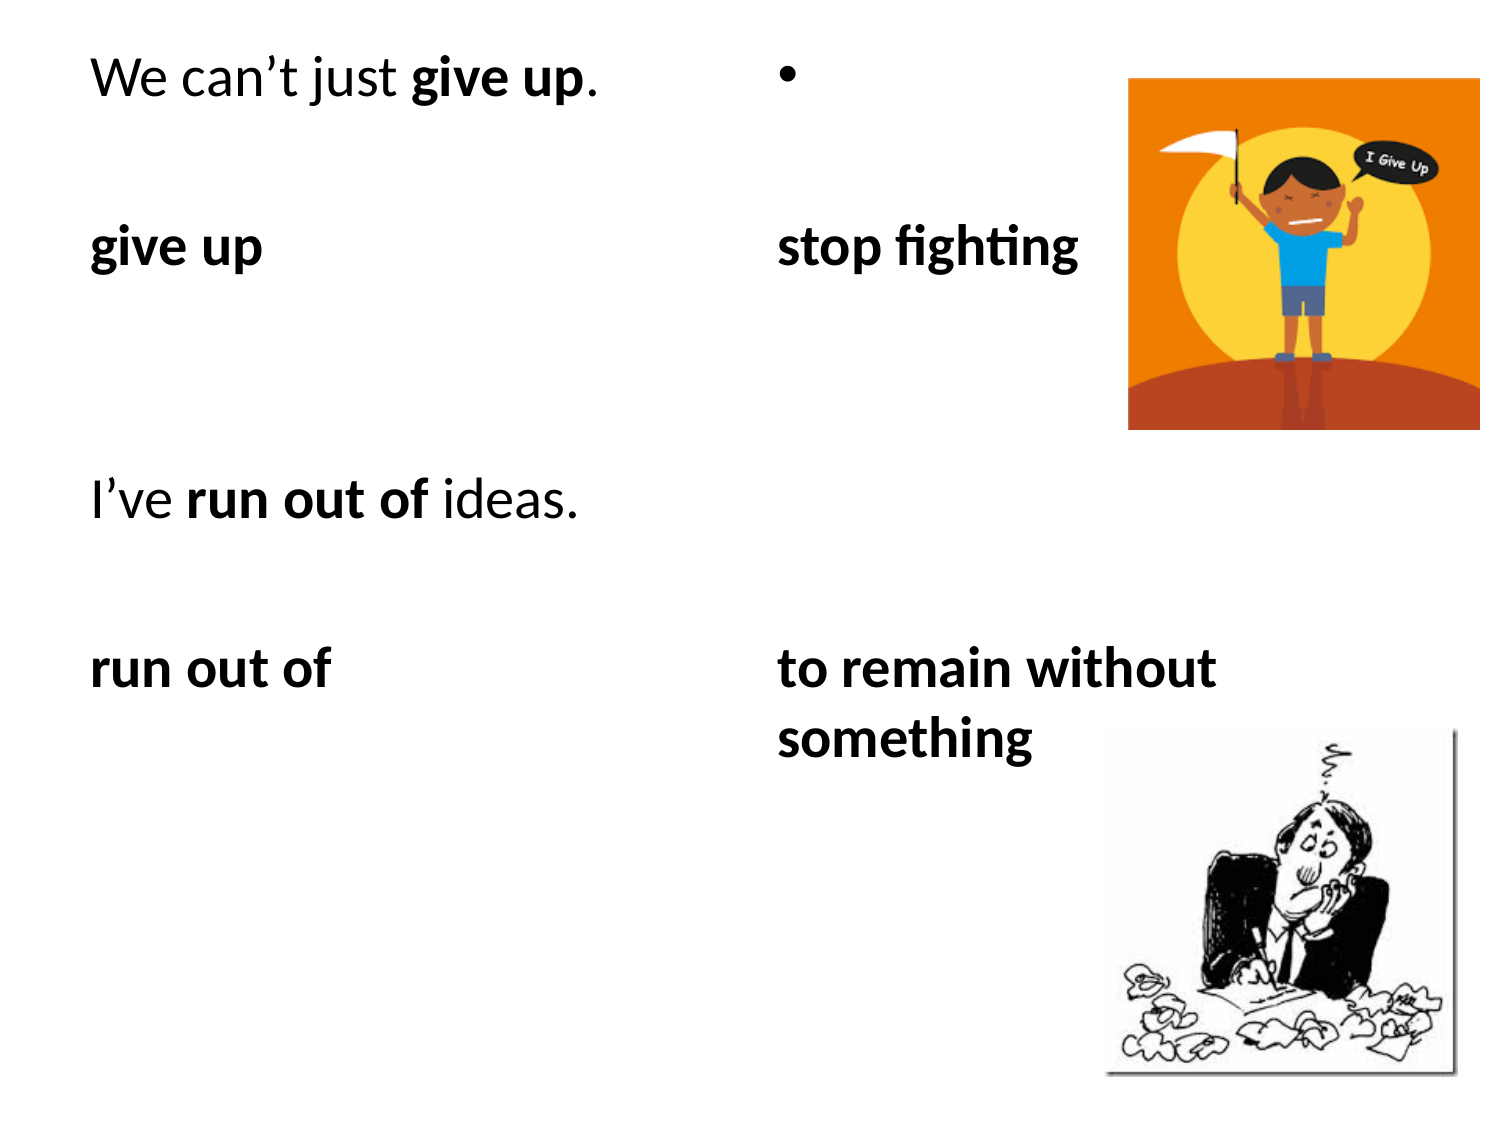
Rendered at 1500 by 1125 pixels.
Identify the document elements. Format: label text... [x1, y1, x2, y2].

list stop fighting to remain without something [762, 30, 1426, 1059]
picture [1104, 728, 1458, 1077]
picture [1128, 78, 1480, 430]
list We can’t just give up. give up I’ve run out of ideas. run out of [75, 30, 738, 1083]
